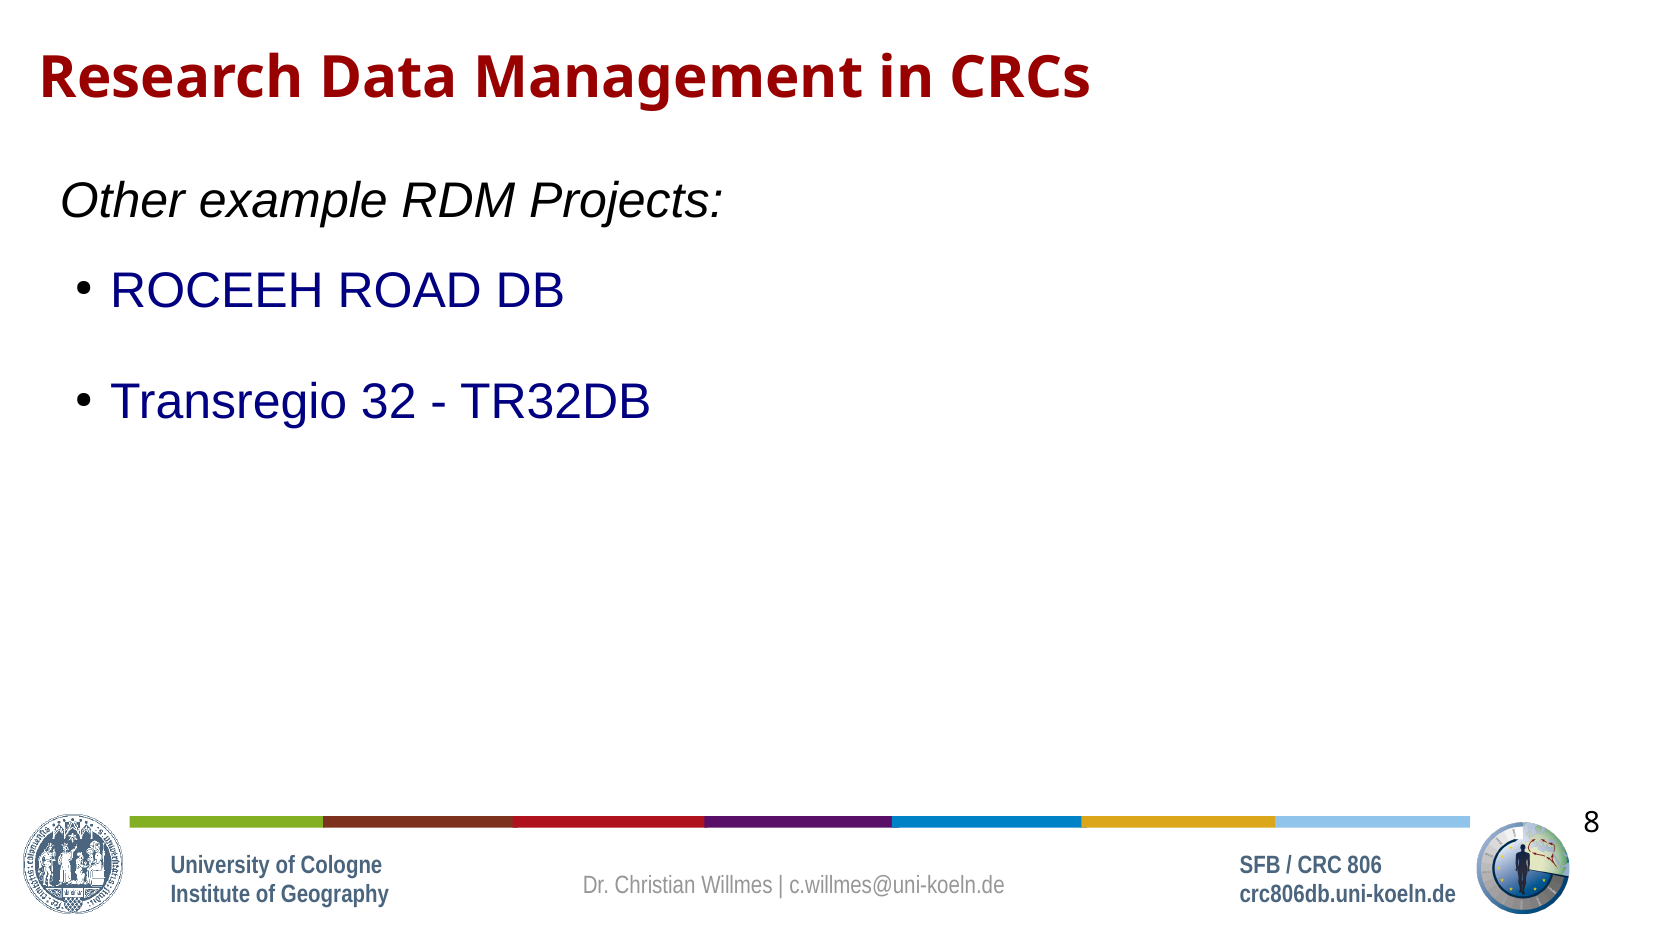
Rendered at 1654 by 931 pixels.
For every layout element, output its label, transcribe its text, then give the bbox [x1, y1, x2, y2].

picture [1475, 821, 1571, 916]
text_box Other example RDM Projects: [45, 165, 826, 515]
text_box ROCEEH ROAD DB Transregio 32 - TR32DB [60, 254, 1576, 437]
title Research Data Management in CRCs [38, 34, 1446, 115]
picture [22, 813, 123, 914]
